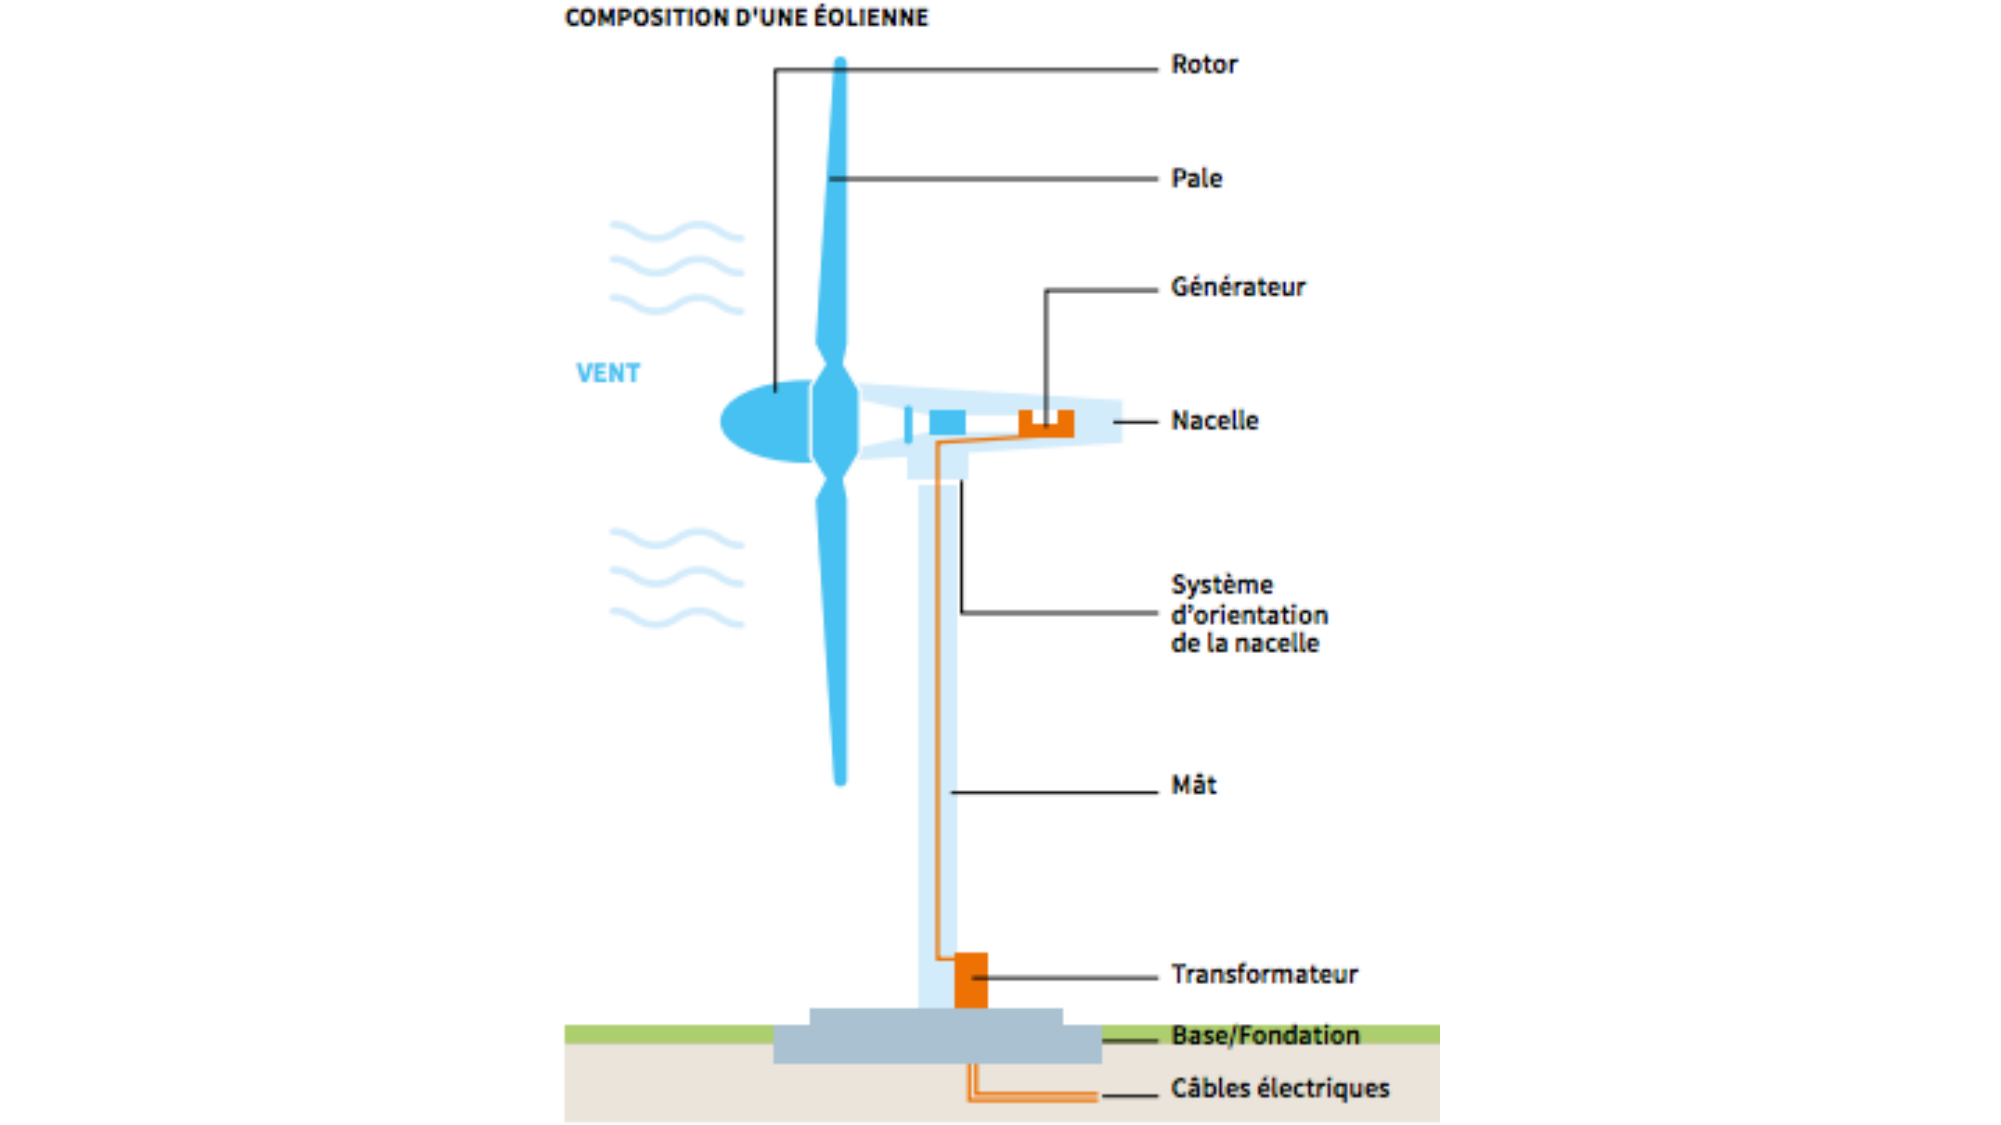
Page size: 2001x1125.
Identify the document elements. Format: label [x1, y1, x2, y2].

picture [560, 0, 1440, 1125]
